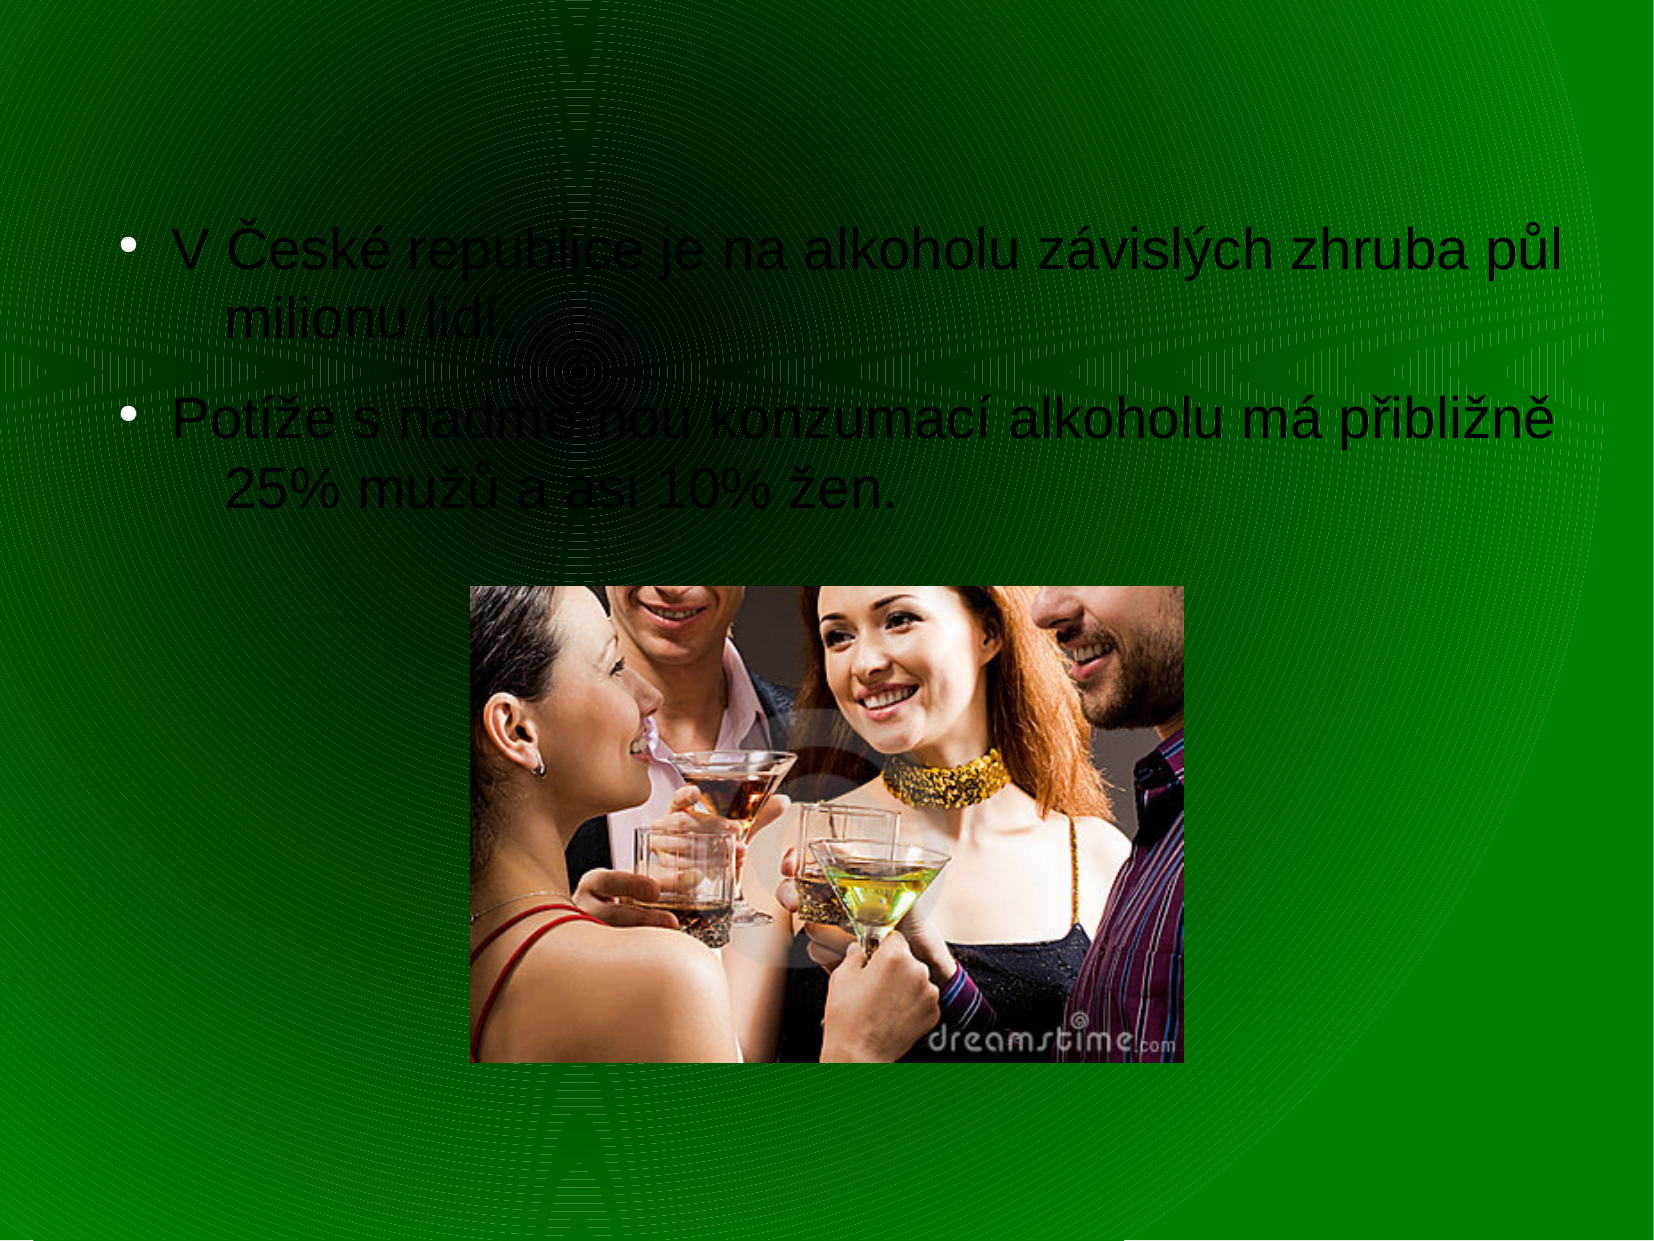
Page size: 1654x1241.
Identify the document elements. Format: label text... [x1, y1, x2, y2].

list V České republice je na alkoholu závislých zhruba půl milionu lidí. Potíže s nadměrnou konzumací alkoholu má přibližně 25% mužů a asi 10% žen. [82, 210, 1571, 1030]
picture [470, 586, 1184, 1063]
